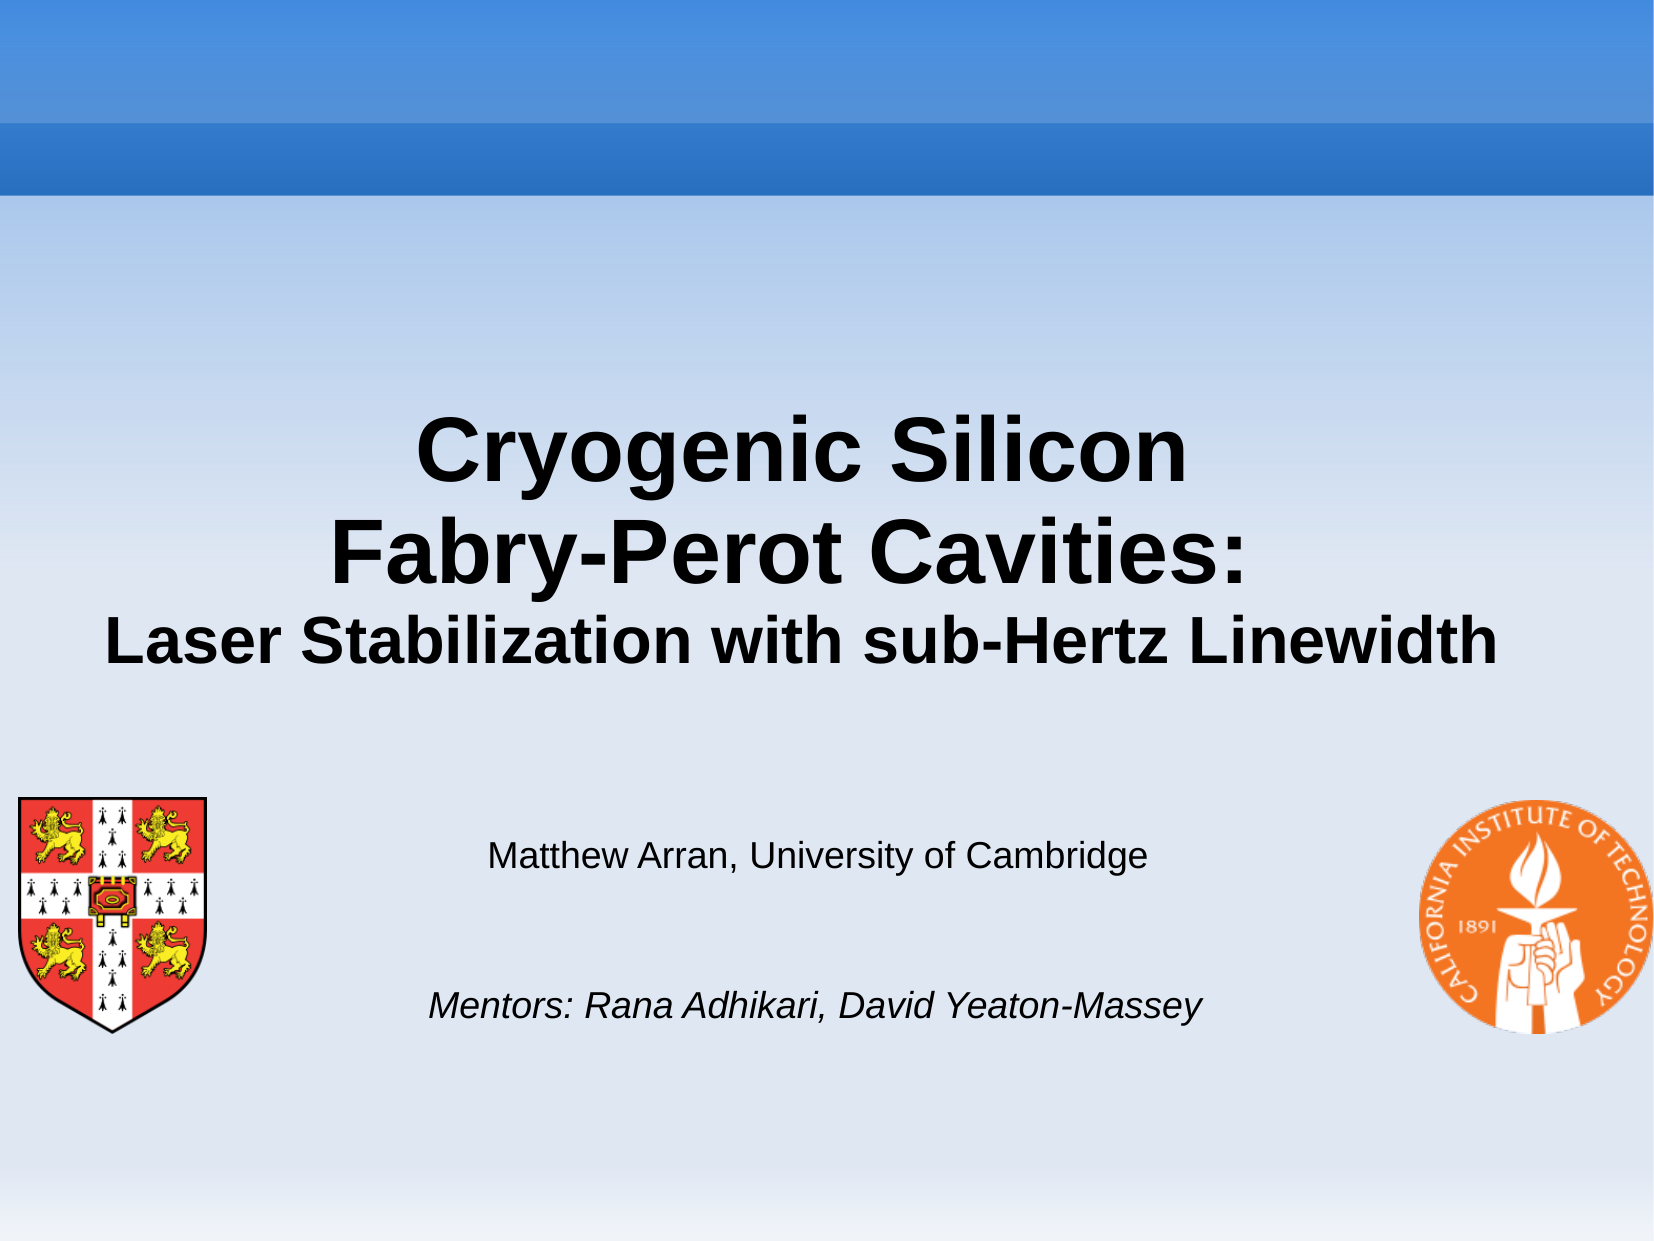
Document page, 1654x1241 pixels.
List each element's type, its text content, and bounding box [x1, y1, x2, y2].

text_box Matthew Arran, University of Cambridge [472, 826, 1329, 884]
picture [0, 0, 1654, 1241]
title Cryogenic Silicon Fabry-Perot Cavities: Laser Stabilization with sub-Hertz Linewidth [59, 323, 1548, 857]
text_box Mentors: Rana Adhikari, David Yeaton-Massey [413, 976, 1241, 1034]
